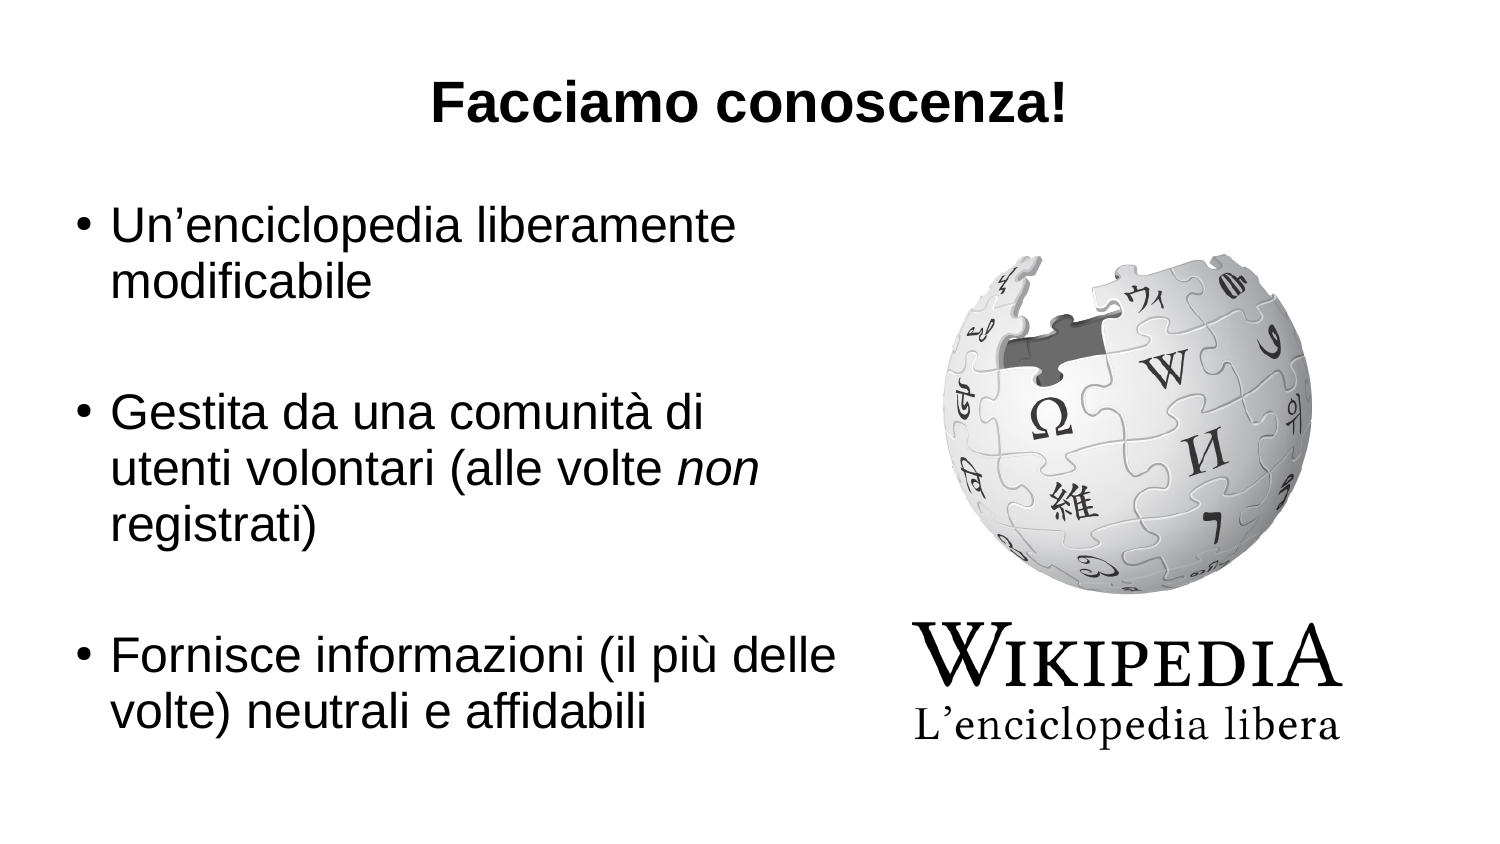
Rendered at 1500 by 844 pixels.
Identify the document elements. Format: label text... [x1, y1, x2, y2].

list Un’enciclopedia liberamente modificabile Gestita da una comunità di utenti volontari (alle volte non registrati) Fornisce informazioni (il più delle volte) neutrali e affidabili [75, 197, 839, 780]
title Facciamo conoscenza! [75, 33, 1425, 175]
picture [883, 197, 1371, 768]
